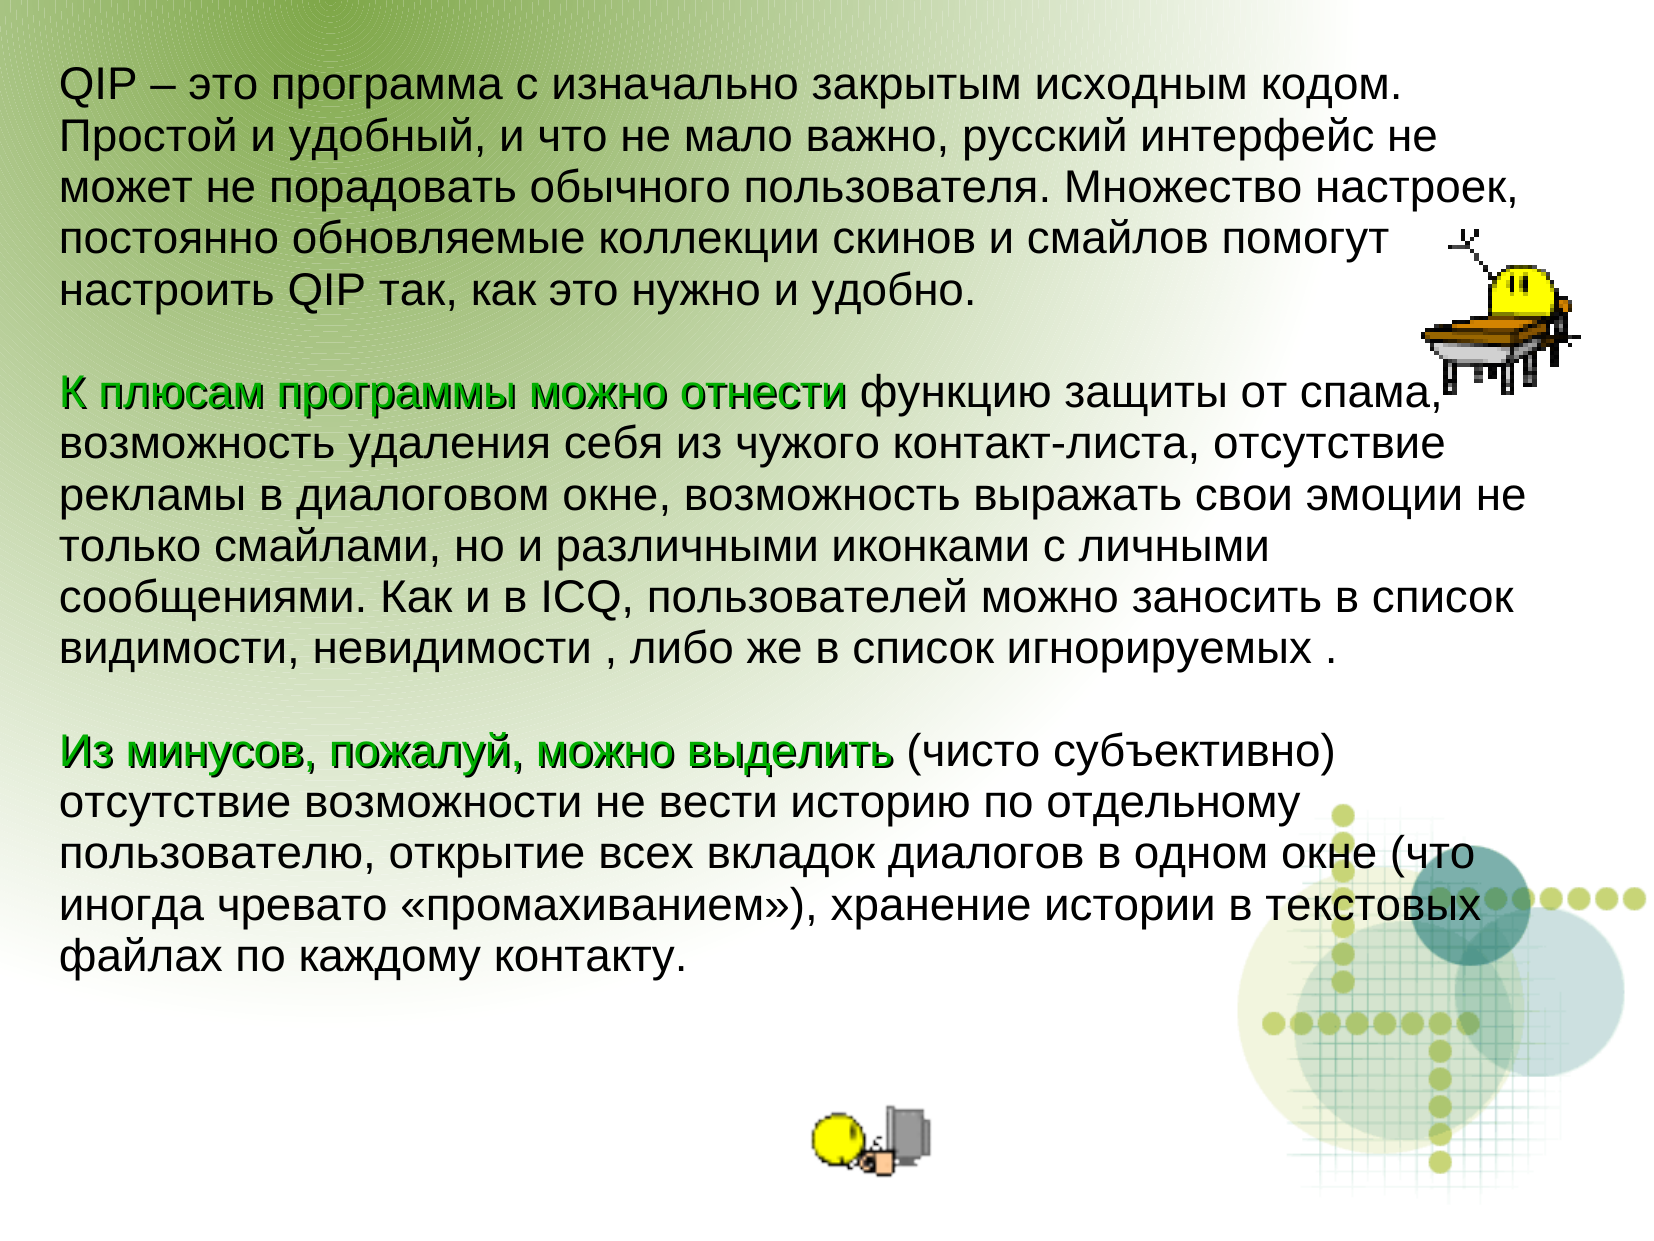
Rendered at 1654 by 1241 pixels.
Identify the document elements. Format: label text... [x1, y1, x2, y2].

picture [1224, 792, 1654, 1211]
picture [806, 1062, 945, 1185]
text_box QIP – это программа с изначально закрытым исходным кодом. Простой и удобный, и что не мало важно, русский интерфейс не может не порадовать обычного пользователя. Множество настроек, постоянно обновляемые коллекции скинов и смайлов помогут настроить QIP так, как это нужно и удобно. К плюсам программы можно отнести функцию защиты от спама, возможность удаления себя из чужого контакт-листа, отсутствие рекламы в диалоговом окне, возможность выражать свои эмоции не только смайлами, но и различными иконками с личными сообщениями. Как и в ICQ, пользователей можно заносить в список видимости, невидимости , либо же в список игнорируемых . Из минусов, пожалуй, можно выделить (чисто субъективно) отсутствие возможности не вести историю по отдельному пользователю, открытие всех вкладок диалогов в одном окне (что иногда чревато «промахиванием»), хранение истории в текстовых файлах по каждому контакту. [59, 58, 1565, 1029]
picture [1417, 206, 1595, 399]
